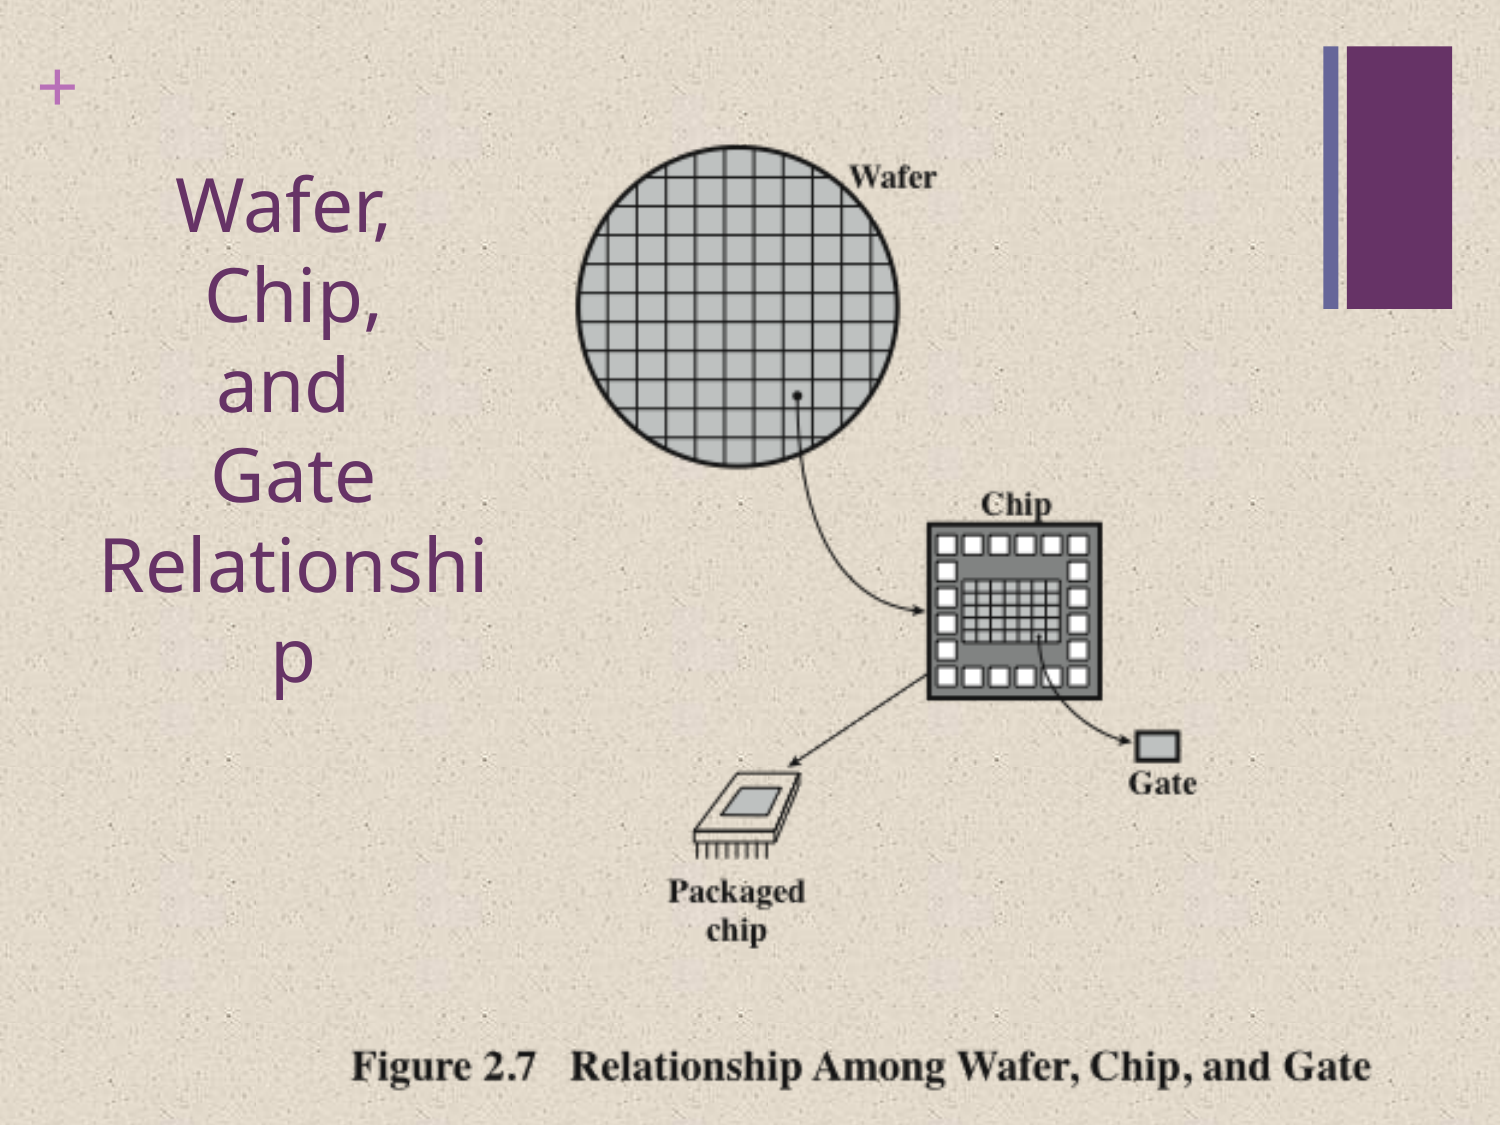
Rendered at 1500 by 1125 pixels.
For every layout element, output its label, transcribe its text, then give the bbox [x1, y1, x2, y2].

title Wafer, Chip, and Gate Relationship [62, 149, 262, 834]
picture [0, 0, 1500, 1125]
